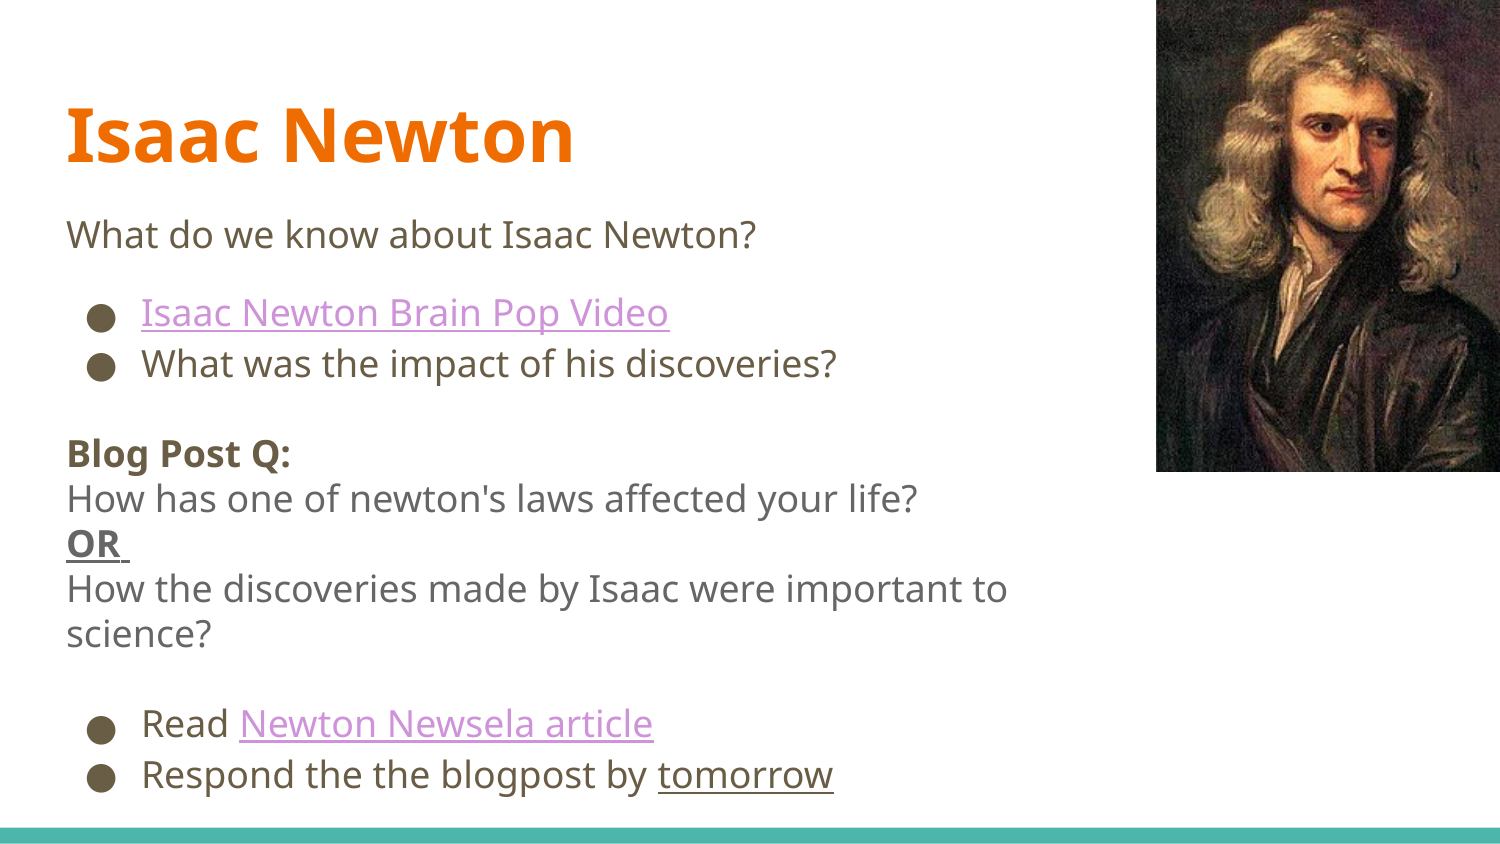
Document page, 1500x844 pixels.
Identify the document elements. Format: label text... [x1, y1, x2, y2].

title Isaac Newton [51, 72, 1156, 189]
picture [1156, 0, 1500, 472]
list What do we know about Isaac Newton? Isaac Newton Brain Pop Video What was the impact of his discoveries? Blog Post Q: How has one of newton's laws affected your life? OR How the discoveries made by Isaac were important to science? Read Newton Newsela article Respond the the blogpost by tomorrow [51, 189, 1157, 814]
